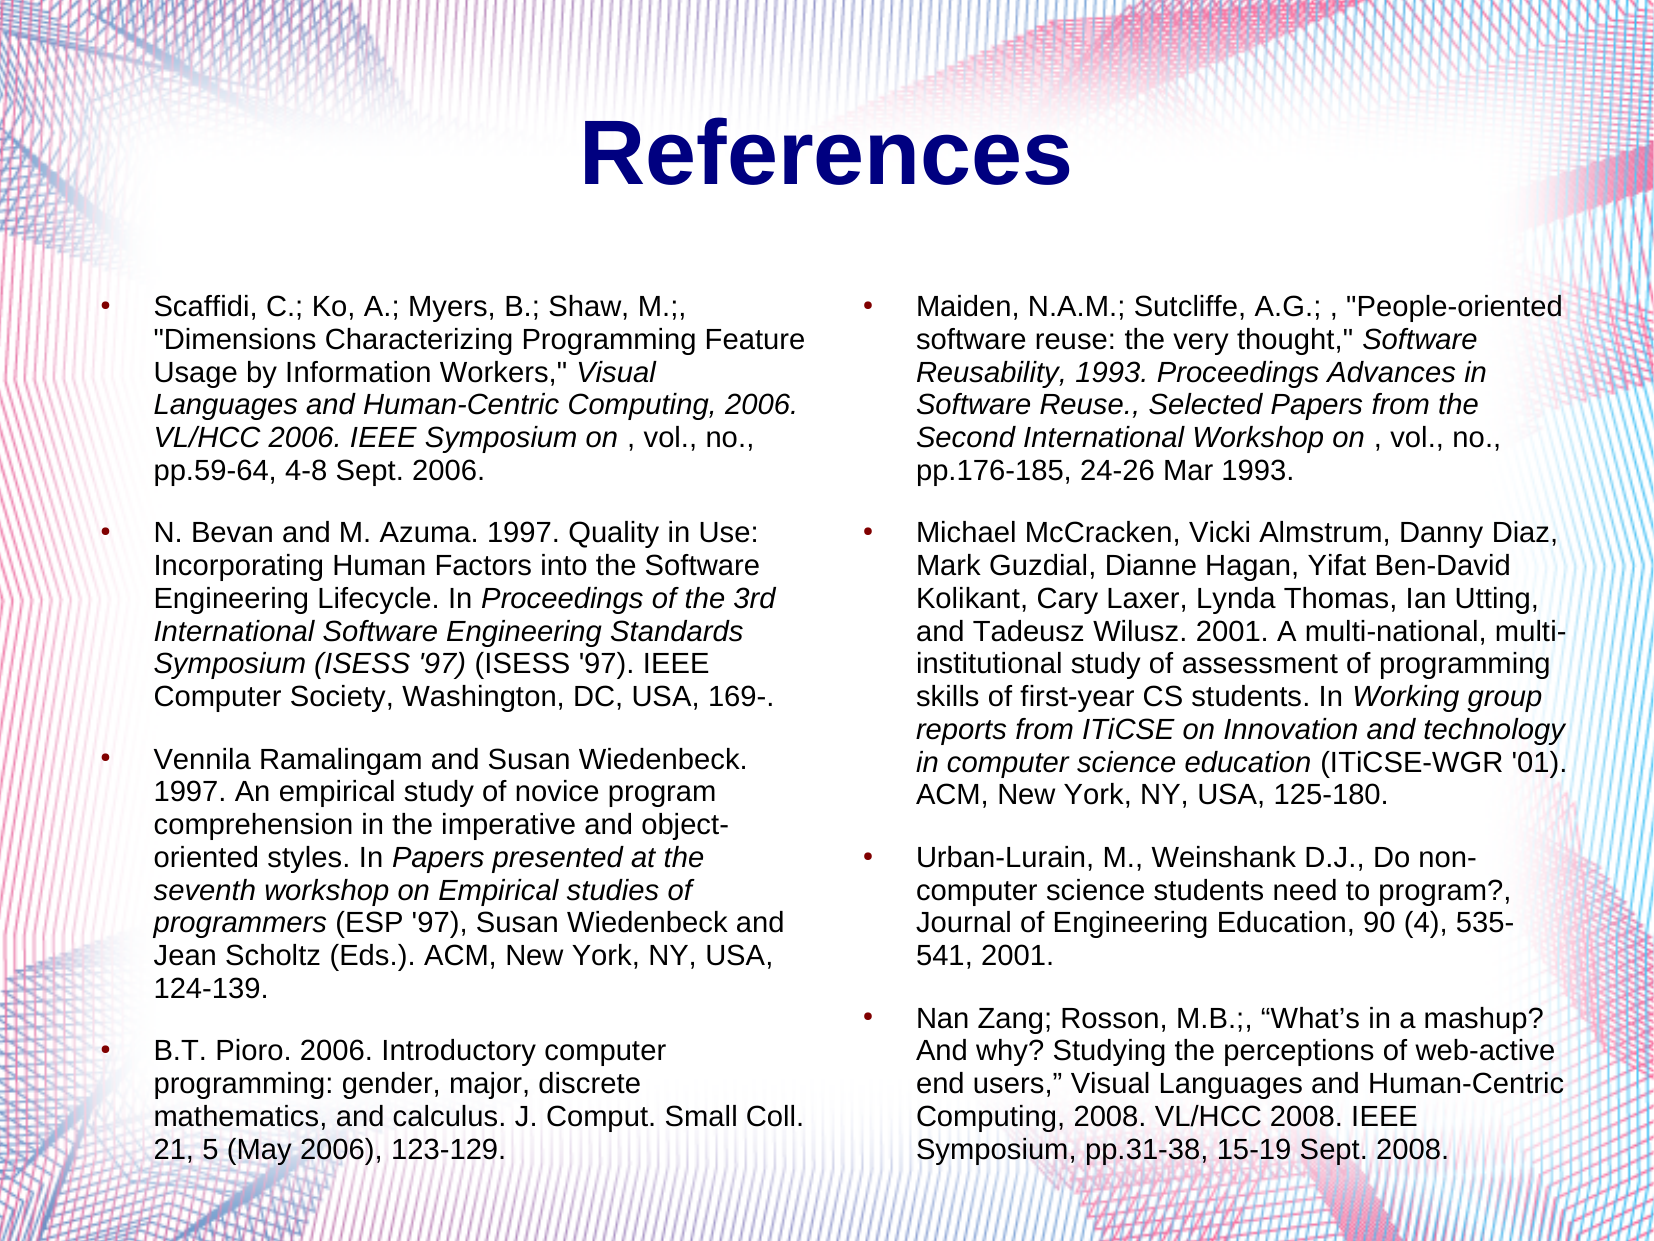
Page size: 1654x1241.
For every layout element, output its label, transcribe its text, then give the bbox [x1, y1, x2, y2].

list Scaffidi, C.; Ko, A.; Myers, B.; Shaw, M.;, "Dimensions Characterizing Programming Feature Usage by Information Workers," Visual Languages and Human-Centric Computing, 2006. VL/HCC 2006. IEEE Symposium on , vol., no., pp.59-64, 4-8 Sept. 2006. N. Bevan and M. Azuma. 1997. Quality in Use: Incorporating Human Factors into the Software Engineering Lifecycle. In Proceedings of the 3rd International Software Engineering Standards Symposium (ISESS '97) (ISESS '97). IEEE Computer Society, Washington, DC, USA, 169-. Vennila Ramalingam and Susan Wiedenbeck. 1997. An empirical study of novice program comprehension in the imperative and object-oriented styles. In Papers presented at the seventh workshop on Empirical studies of programmers (ESP '97), Susan Wiedenbeck and Jean Scholtz (Eds.). ACM, New York, NY, USA, 124-139. B.T. Pioro. 2006. Introductory computer programming: gender, major, discrete mathematics, and calculus. J. Comput. Small Coll. 21, 5 (May 2006), 123-129. [82, 290, 809, 1165]
title References [82, 49, 1571, 257]
picture [0, 0, 1654, 1241]
list Maiden, N.A.M.; Sutcliffe, A.G.; , "People-oriented software reuse: the very thought," Software Reusability, 1993. Proceedings Advances in Software Reuse., Selected Papers from the Second International Workshop on , vol., no., pp.176-185, 24-26 Mar 1993. Michael McCracken, Vicki Almstrum, Danny Diaz, Mark Guzdial, Dianne Hagan, Yifat Ben-David Kolikant, Cary Laxer, Lynda Thomas, Ian Utting, and Tadeusz Wilusz. 2001. A multi-national, multi-institutional study of assessment of programming skills of first-year CS students. In Working group reports from ITiCSE on Innovation and technology in computer science education (ITiCSE-WGR '01). ACM, New York, NY, USA, 125-180. Urban-Lurain, M., Weinshank D.J., Do non-computer science students need to program?, Journal of Engineering Education, 90 (4), 535-541, 2001. Nan Zang; Rosson, M.B.;, “What’s in a mashup? And why? Studying the perceptions of web-active end users,” Visual Languages and Human-Centric Computing, 2008. VL/HCC 2008. IEEE Symposium, pp.31-38, 15-19 Sept. 2008. [845, 290, 1572, 1165]
